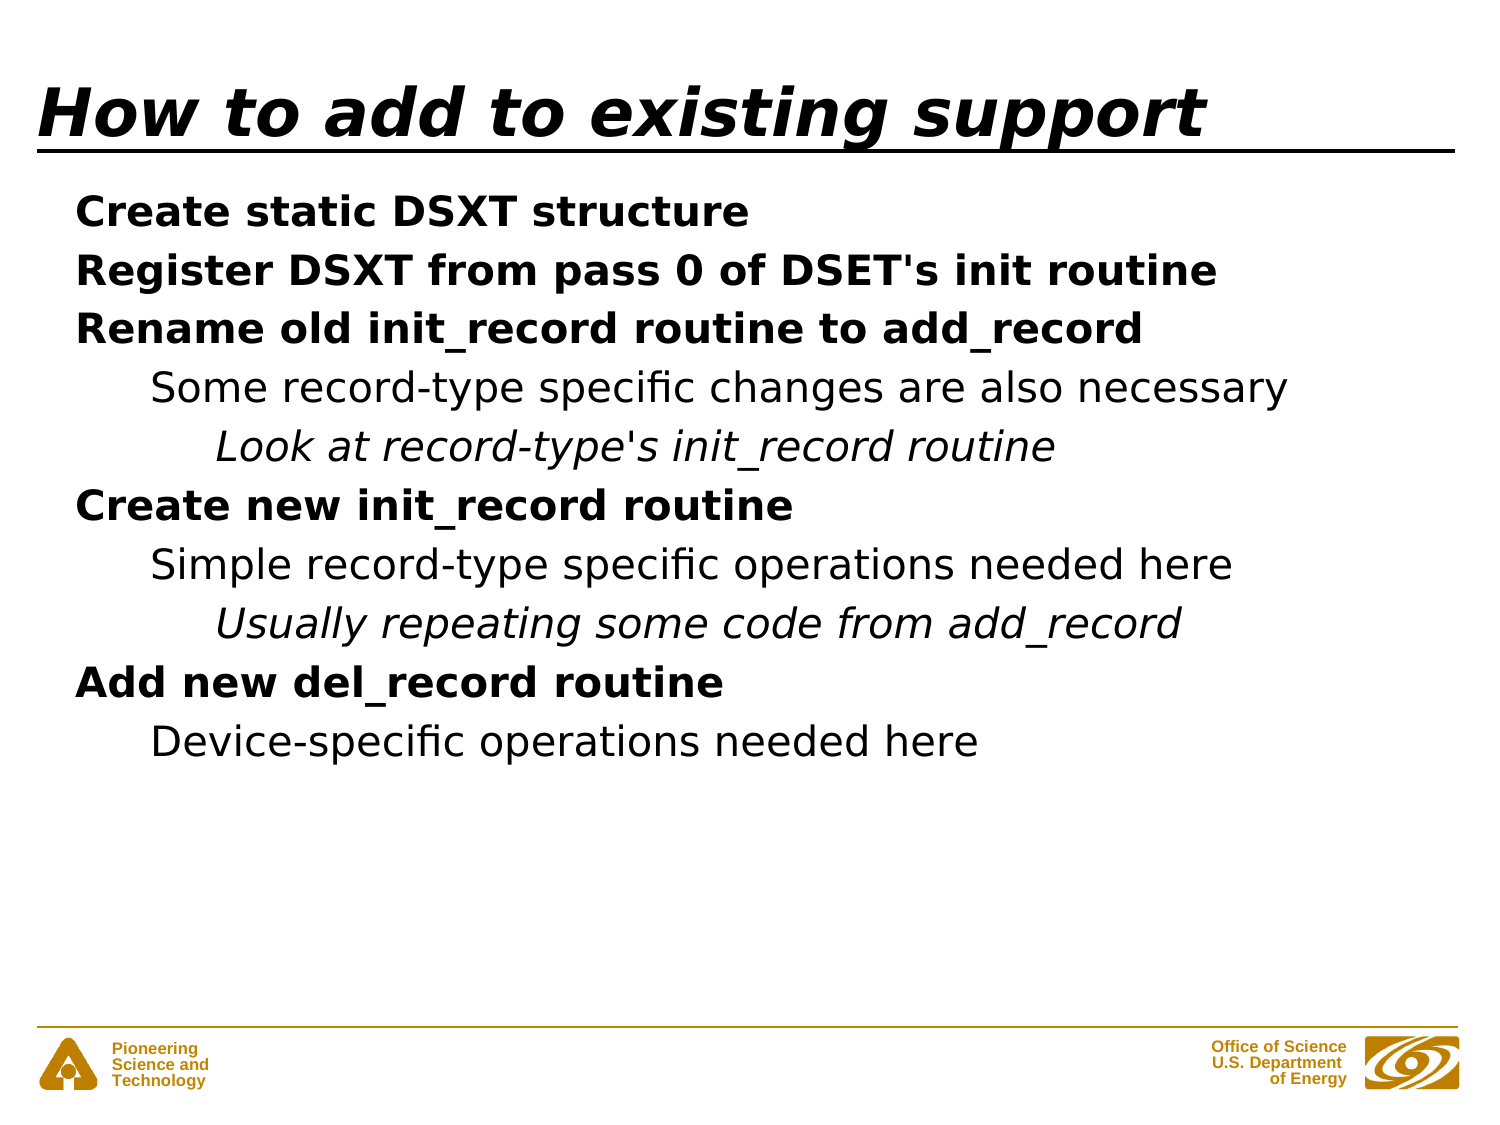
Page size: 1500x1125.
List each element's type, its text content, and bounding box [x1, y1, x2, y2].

list Create static DSXT structure Register DSXT from pass 0 of DSET's init routine Rename old init_record routine to add_record Some record-type specific changes are also necessary Look at record-type's init_record routine Create new init_record routine Simple record-type specific operations needed here Usually repeating some code from add_record Add new del_record routine Device-specific operations needed here [75, 187, 1459, 938]
picture [1362, 1032, 1463, 1093]
title How to add to existing support [37, 78, 1459, 154]
picture [35, 1034, 101, 1094]
